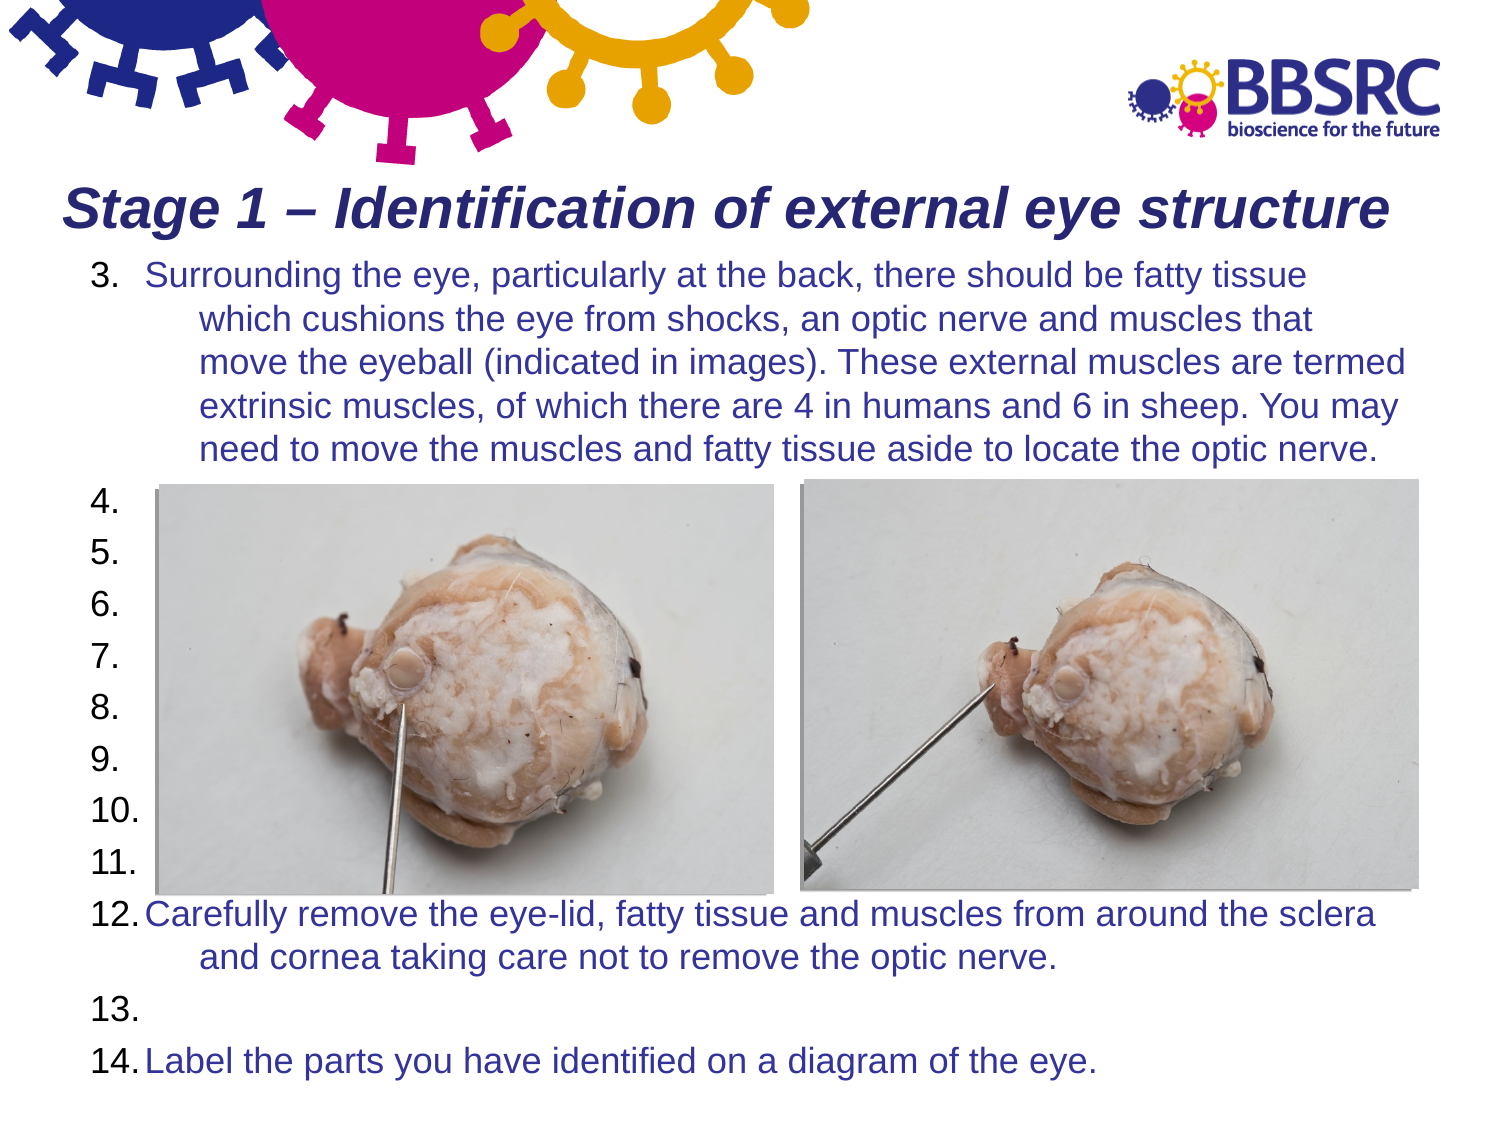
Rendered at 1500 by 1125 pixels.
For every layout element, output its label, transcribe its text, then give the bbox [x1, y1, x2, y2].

picture [159, 484, 774, 894]
picture [804, 479, 1419, 889]
title Stage 1 – Identification of external eye structure [29, 163, 1426, 279]
list Surrounding the eye, particularly at the back, there should be fatty tissue which cushions the eye from shocks, an optic nerve and muscles that move the eyeball (indicated in images). These external muscles are termed extrinsic muscles, of which there are 4 in humans and 6 in sheep. You may need to move the muscles and fatty tissue aside to locate the optic nerve. Carefully remove the eye-lid, fatty tissue and muscles from around the sclera and cornea taking care not to remove the optic nerve. Label the parts you have identified on a diagram of the eye. [75, 243, 1426, 1125]
